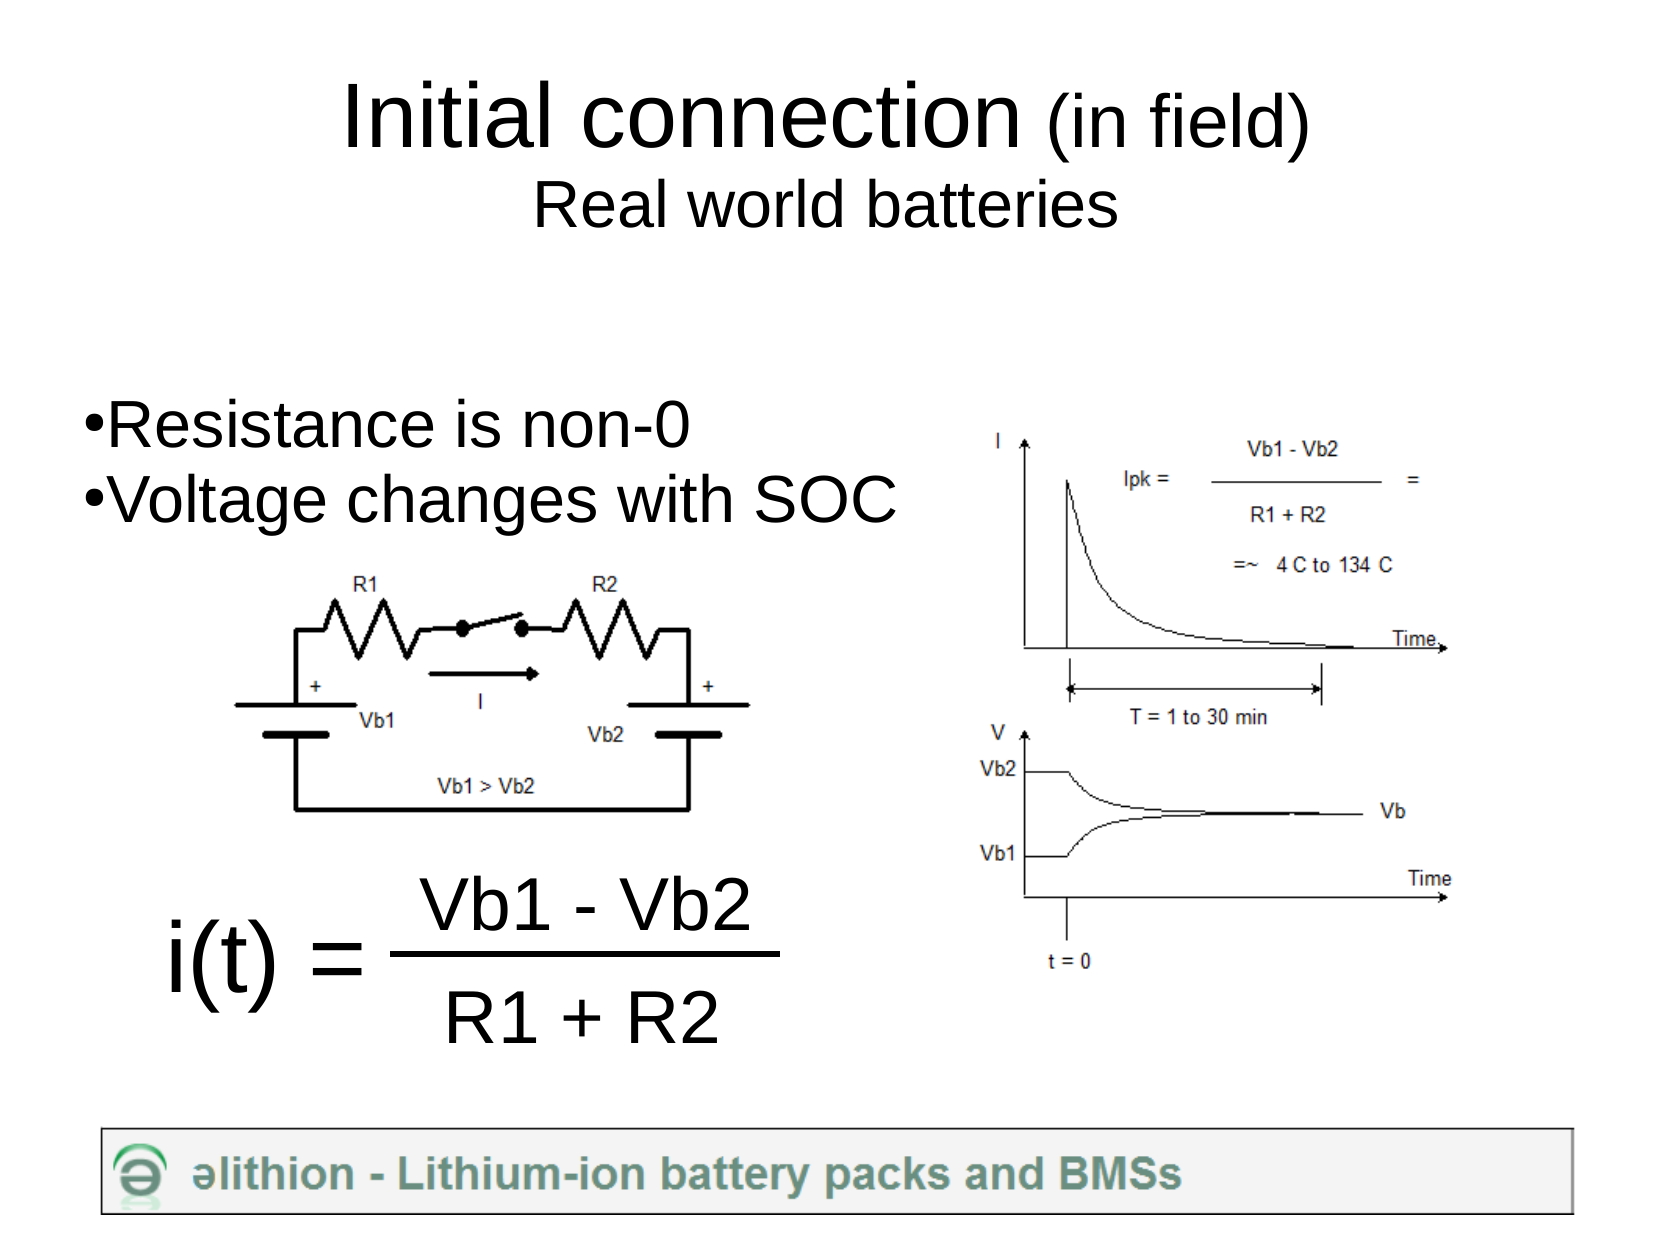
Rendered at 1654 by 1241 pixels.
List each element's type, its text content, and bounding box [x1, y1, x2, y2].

text_box Vb1 - Vb2 [405, 855, 769, 951]
picture [98, 1125, 1576, 1215]
subtitle Resistance is non-0 Voltage changes with SOC [82, 386, 1571, 1012]
text_box R1 + R2 [429, 967, 737, 1067]
text_box i(t) = [165, 901, 387, 1022]
picture [960, 386, 1479, 994]
title Initial connection (in field) Real world batteries [82, 64, 1571, 242]
picture [225, 567, 760, 826]
